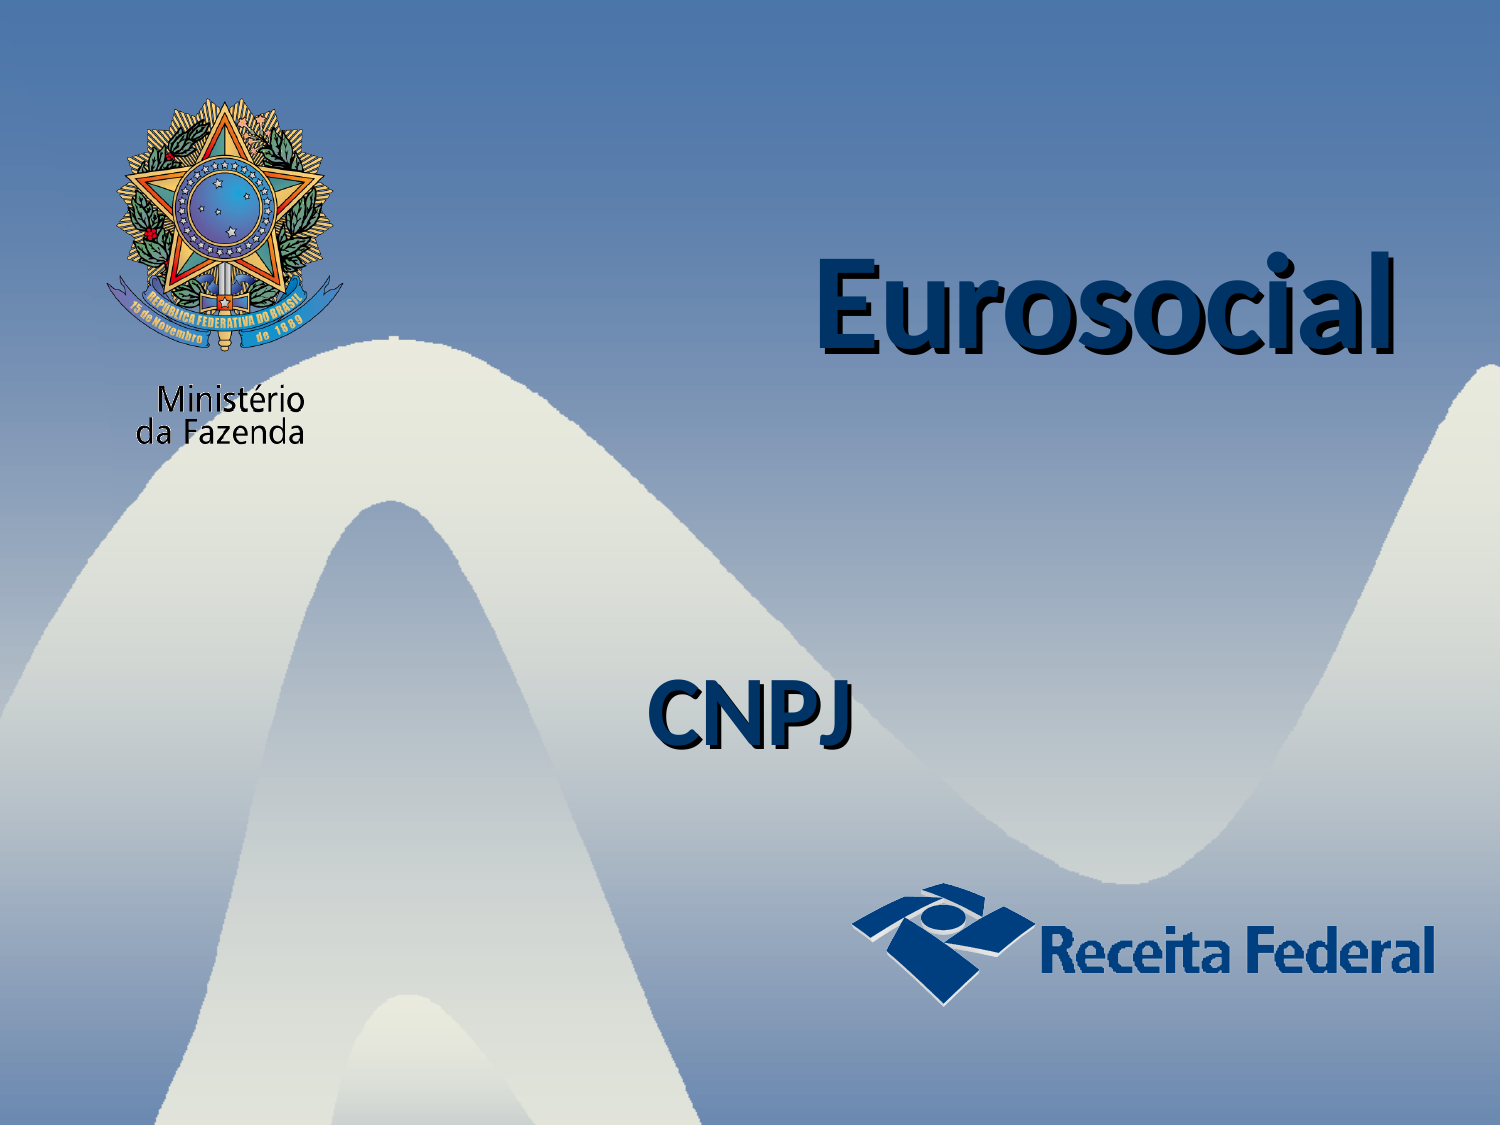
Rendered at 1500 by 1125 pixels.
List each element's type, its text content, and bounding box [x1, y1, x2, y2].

picture [849, 913, 1450, 1013]
title Eurosocial [462, 62, 1413, 526]
picture [99, 49, 350, 501]
subtitle CNPJ [225, 637, 1276, 926]
chart [0, 0, 1500, 1125]
